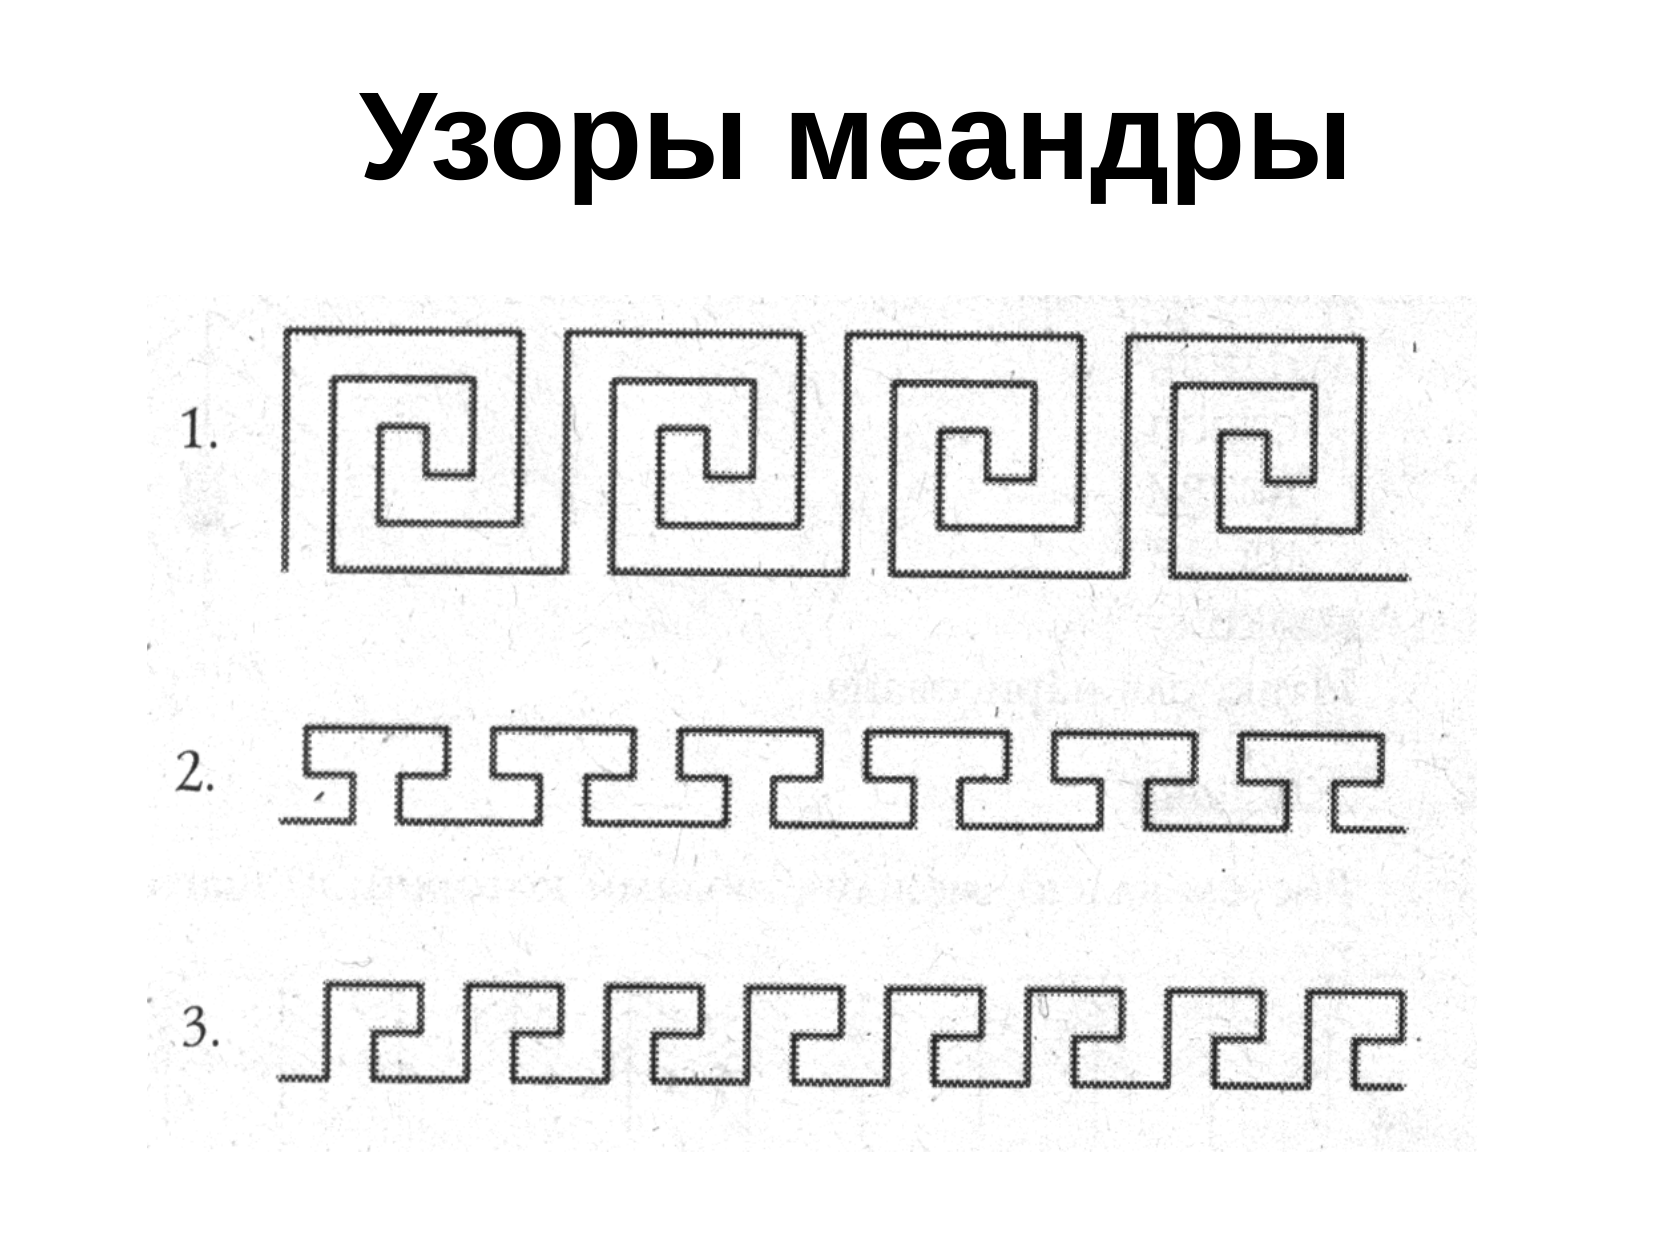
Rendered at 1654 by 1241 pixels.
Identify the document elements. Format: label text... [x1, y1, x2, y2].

text_box Узоры меандры [236, 59, 1477, 214]
picture [147, 295, 1477, 1152]
